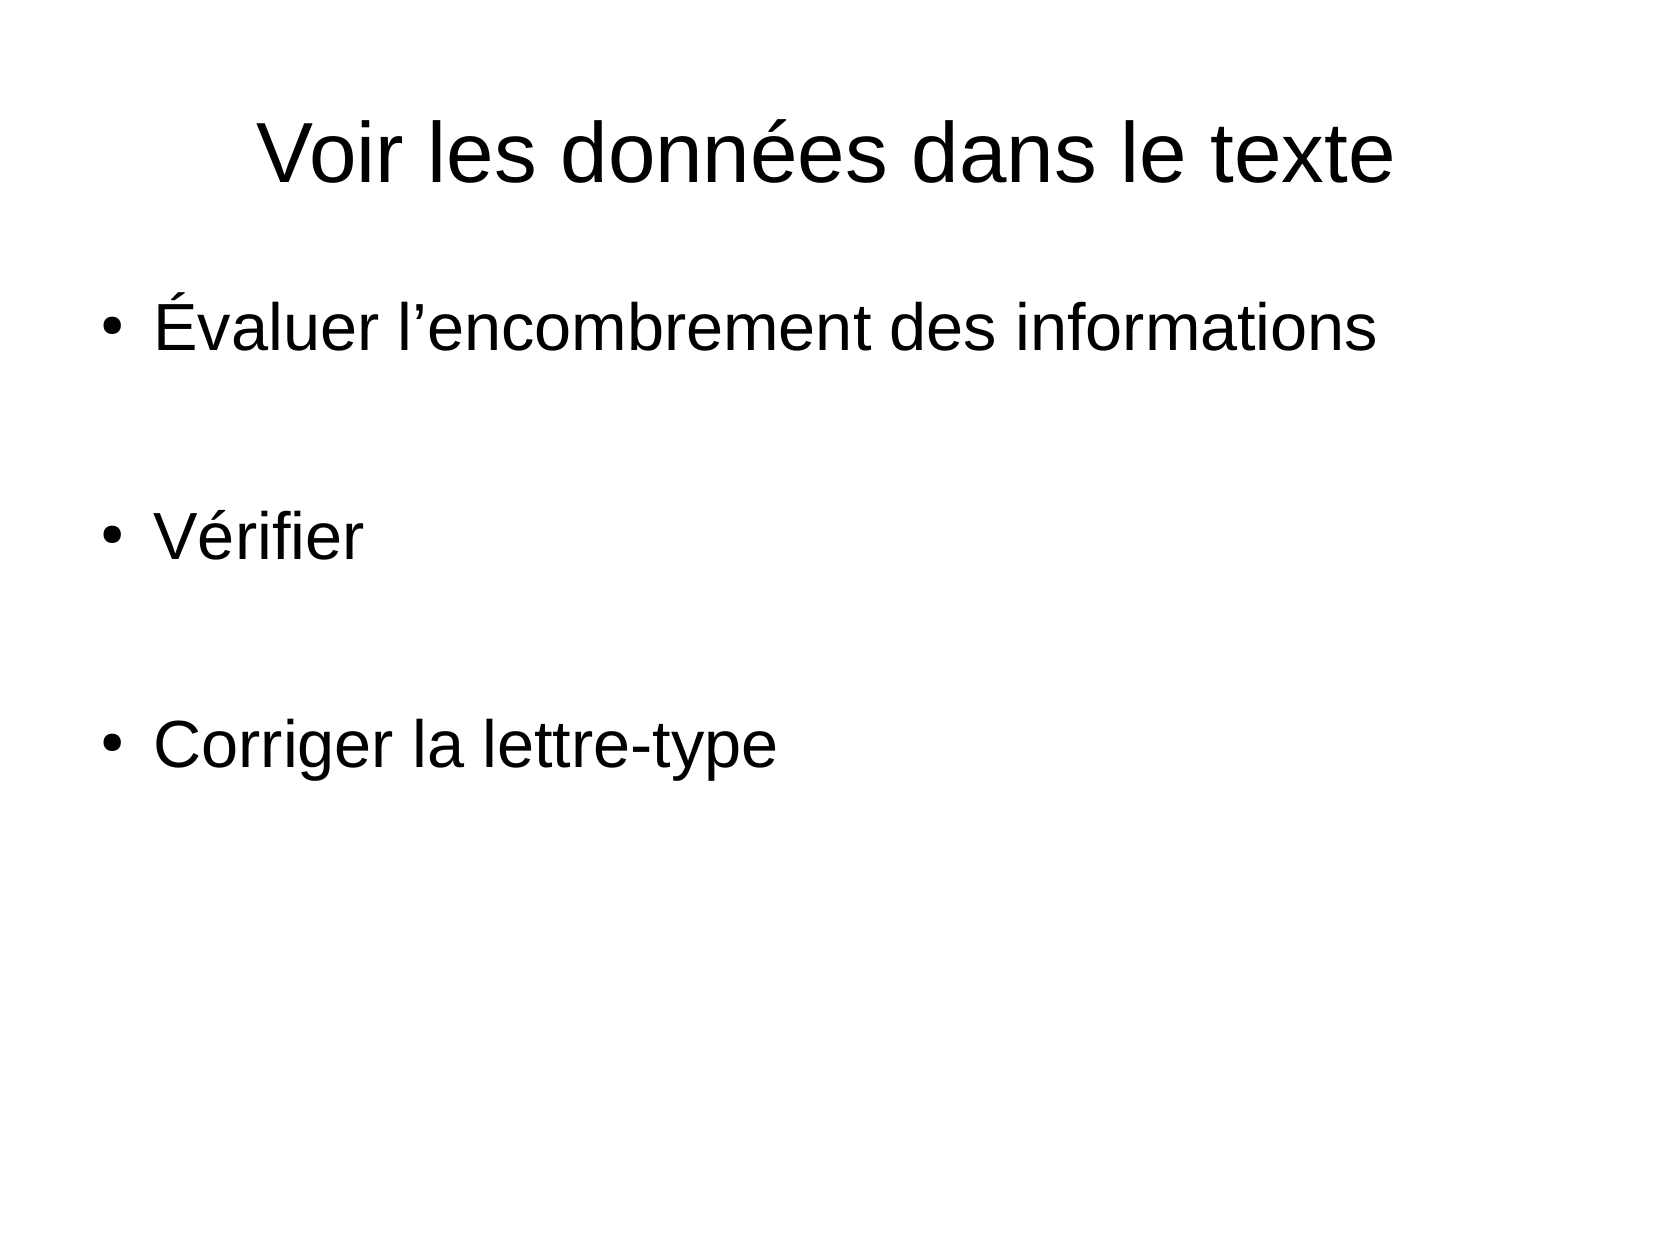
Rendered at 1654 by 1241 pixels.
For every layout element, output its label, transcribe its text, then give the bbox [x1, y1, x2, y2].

title Voir les données dans le texte [82, 49, 1571, 257]
list Évaluer l’encombrement des informations Vérifier Corriger la lettre-type [82, 290, 1571, 1010]
